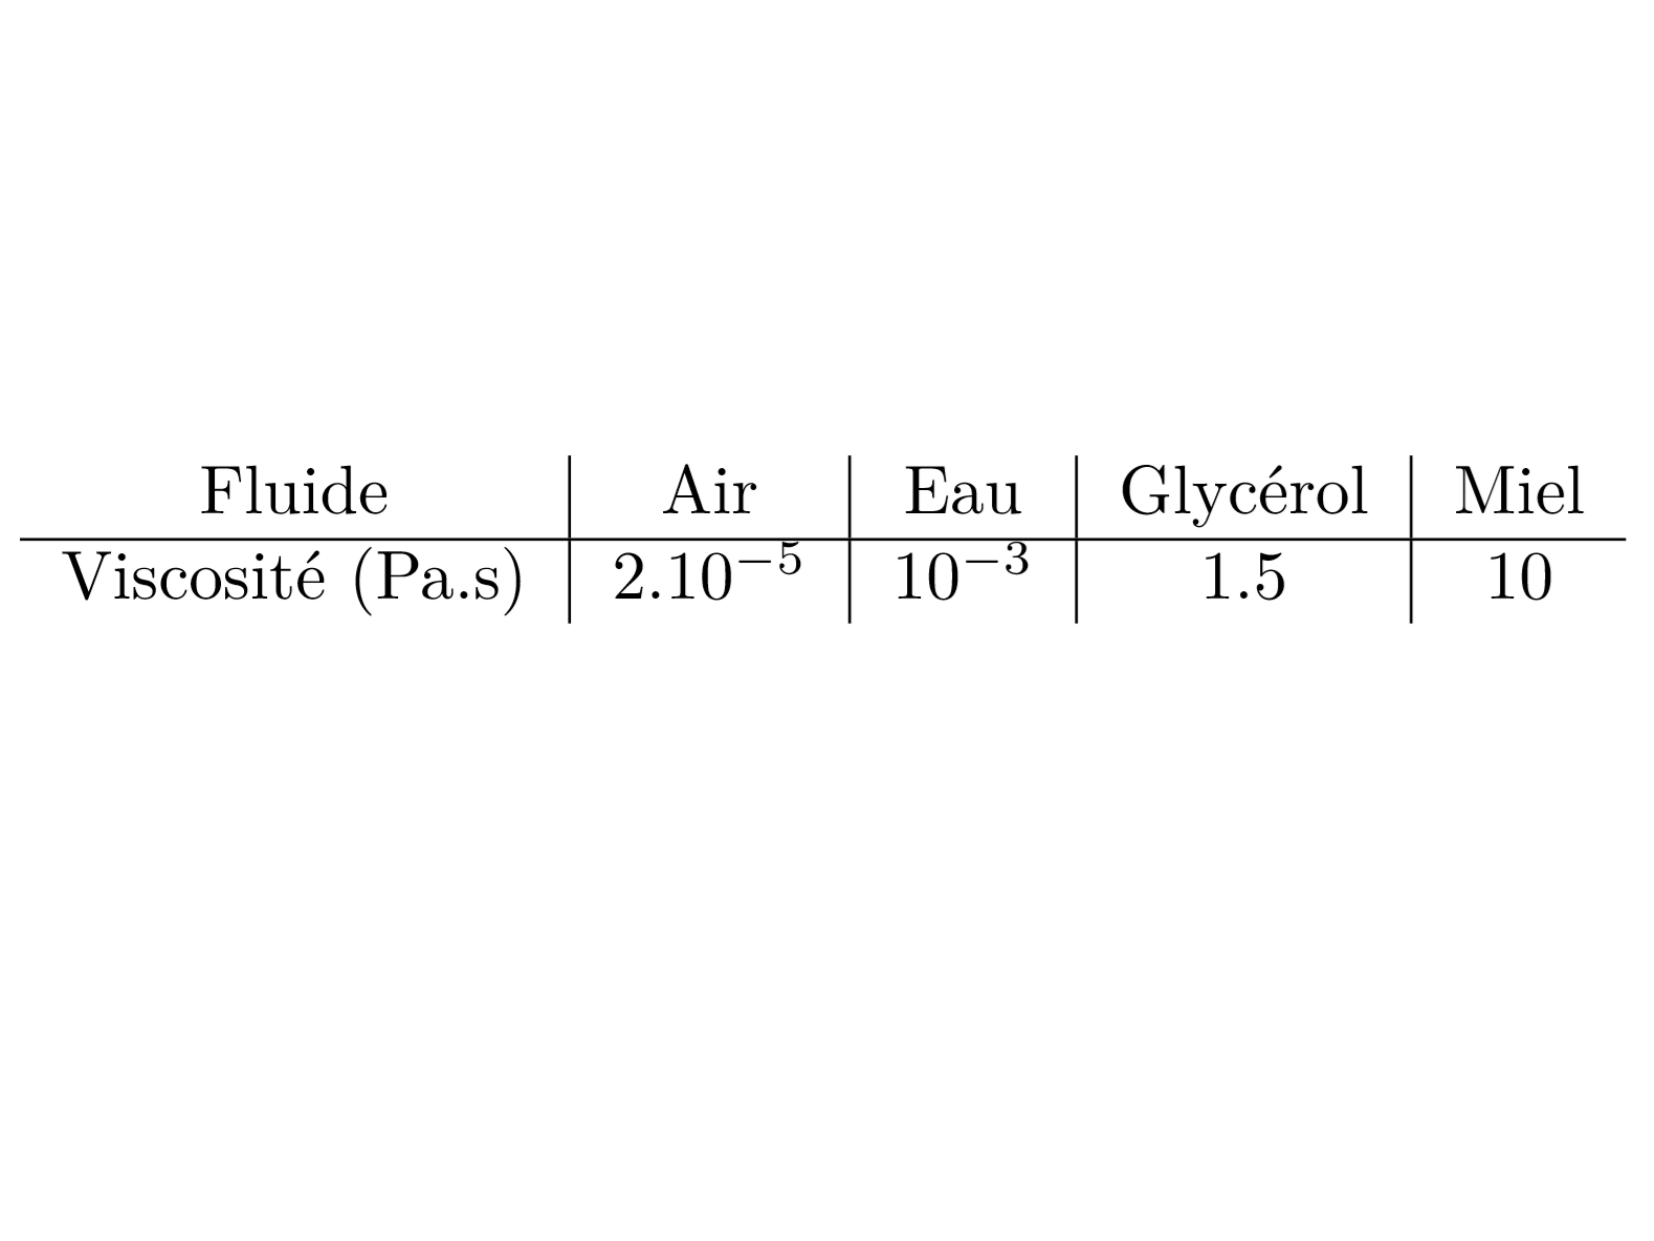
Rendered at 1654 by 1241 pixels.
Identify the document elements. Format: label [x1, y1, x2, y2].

picture [0, 448, 1654, 627]
